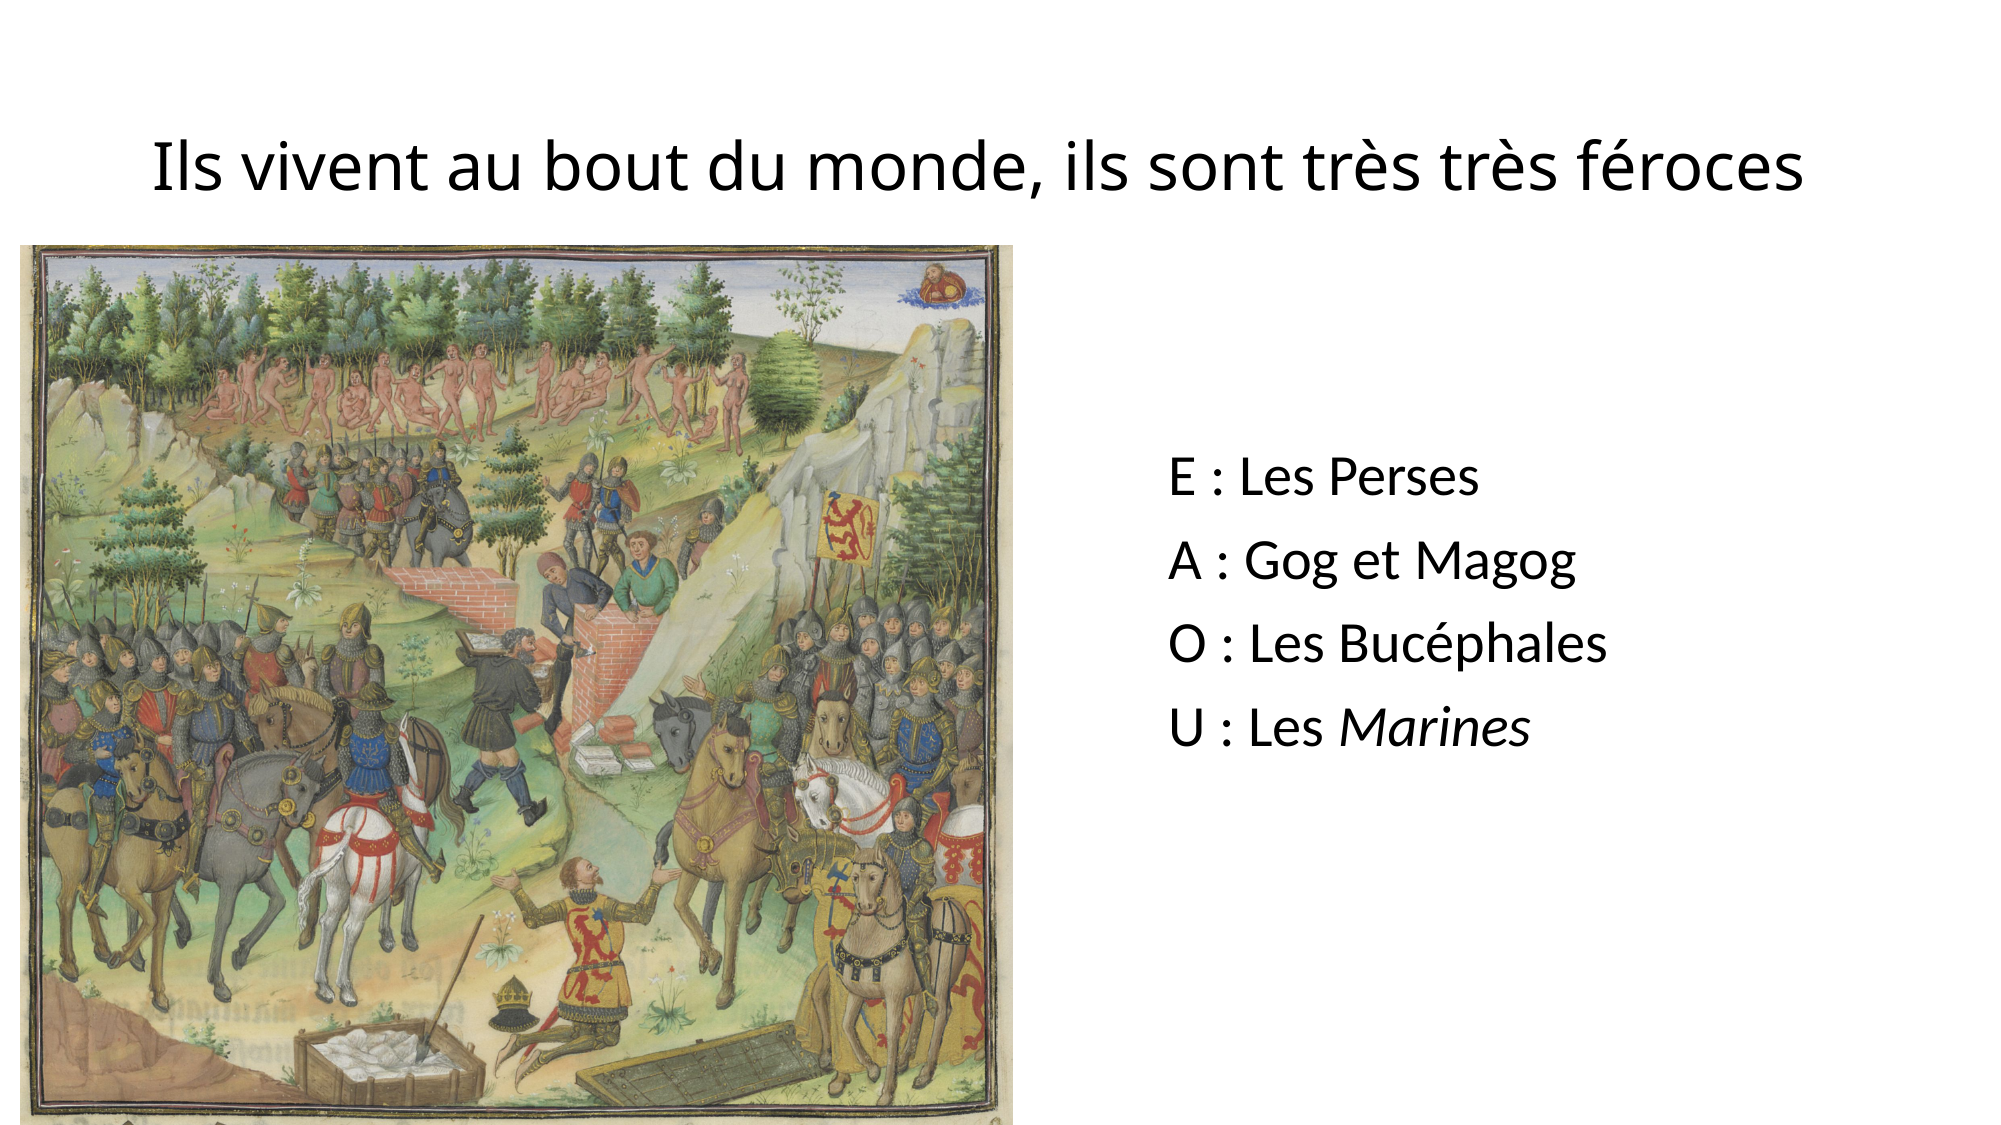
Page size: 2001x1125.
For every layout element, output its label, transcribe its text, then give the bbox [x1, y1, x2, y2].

list E : Les Perses A : Gog et Magog O : Les Bucéphales U : Les Marines [1154, 437, 1863, 1014]
picture [20, 245, 1013, 1125]
title Ils vivent au bout du monde, ils sont très très féroces [137, 59, 1863, 278]
